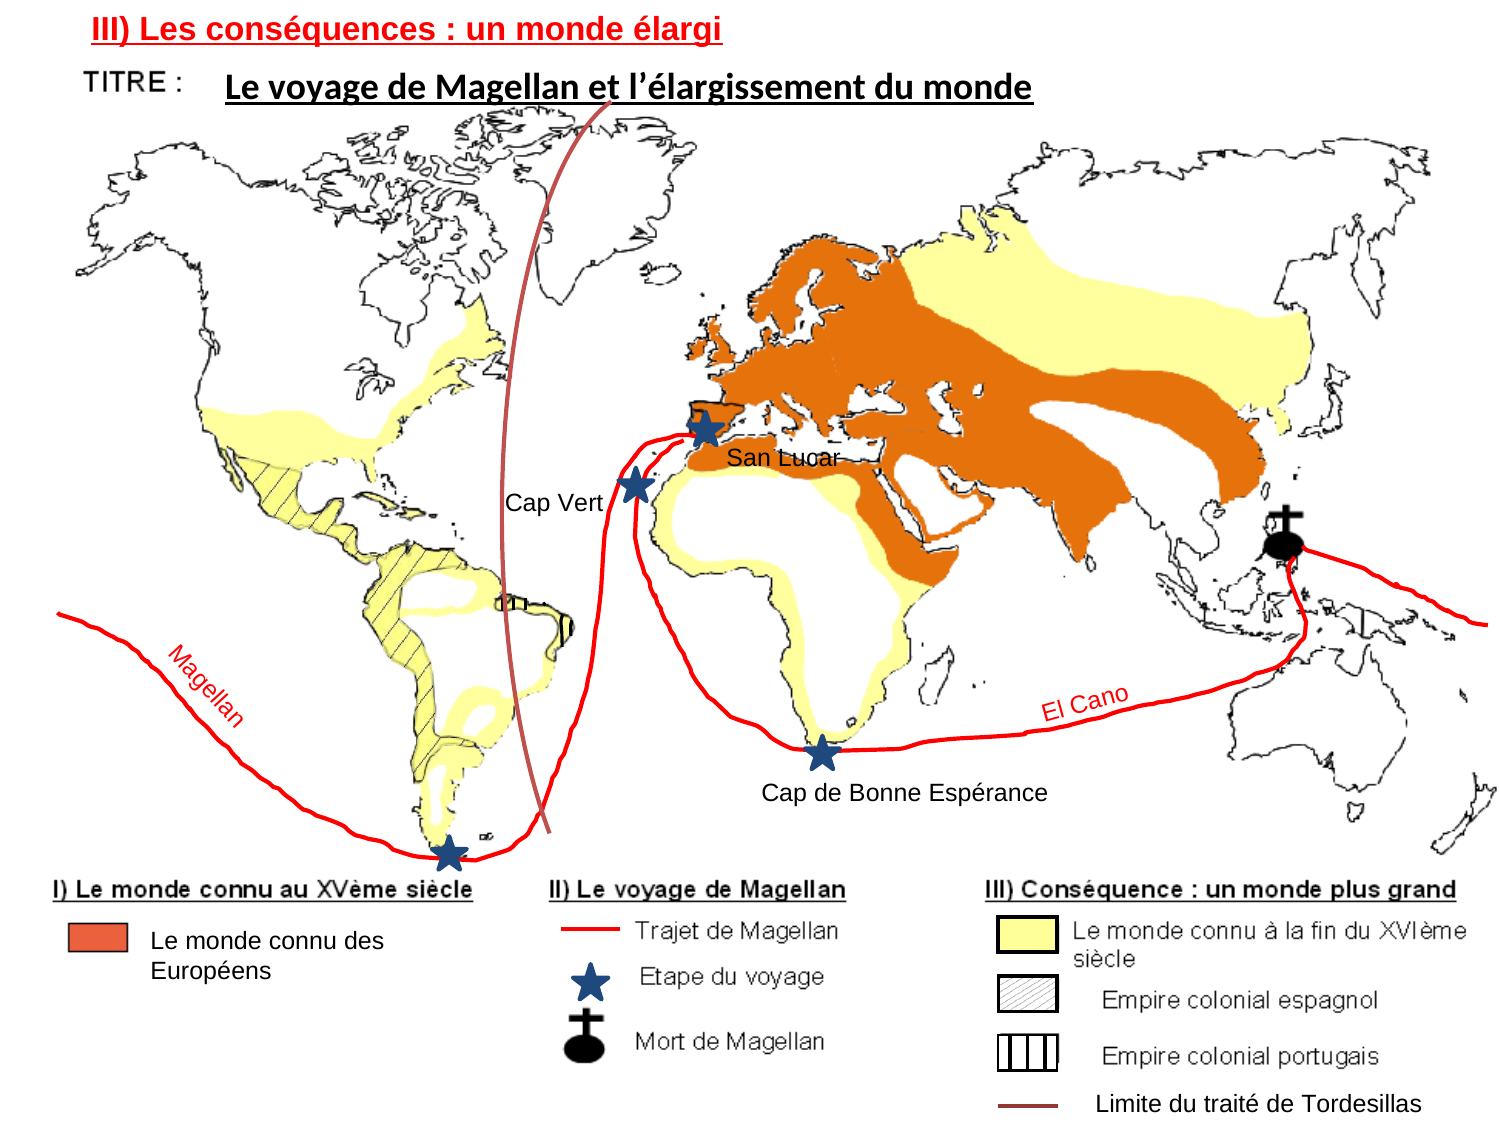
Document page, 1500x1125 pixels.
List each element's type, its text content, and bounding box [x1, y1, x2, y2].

text_box [431, 836, 467, 870]
text_box [998, 916, 1057, 953]
picture [39, 58, 1500, 1078]
text_box Limite du traité de Tordesillas [1080, 1079, 1471, 1125]
picture [624, 438, 681, 478]
text_box Cap de Bonne Espérance [746, 769, 1109, 815]
text_box [642, 480, 654, 502]
text_box [998, 1034, 1057, 1071]
text_box [237, 455, 475, 783]
text_box Le monde connu des Européens [135, 916, 455, 993]
text_box Cap Vert [504, 478, 642, 525]
text_box [804, 735, 840, 769]
text_box Cap Vert [490, 478, 500, 525]
text_box [688, 411, 724, 446]
text_box III) Les conséquences : un monde élargi [76, 0, 786, 56]
text_box El Cano [1021, 645, 1217, 740]
text_box San Lucar [711, 434, 864, 480]
text_box [572, 964, 609, 1000]
picture [505, 525, 604, 801]
text_box [998, 976, 1057, 1012]
text_box [632, 467, 640, 478]
text_box Magellan [147, 621, 279, 759]
text_box Le voyage de Magellan et l’élargissement du monde [210, 54, 1365, 116]
picture [814, 762, 831, 769]
